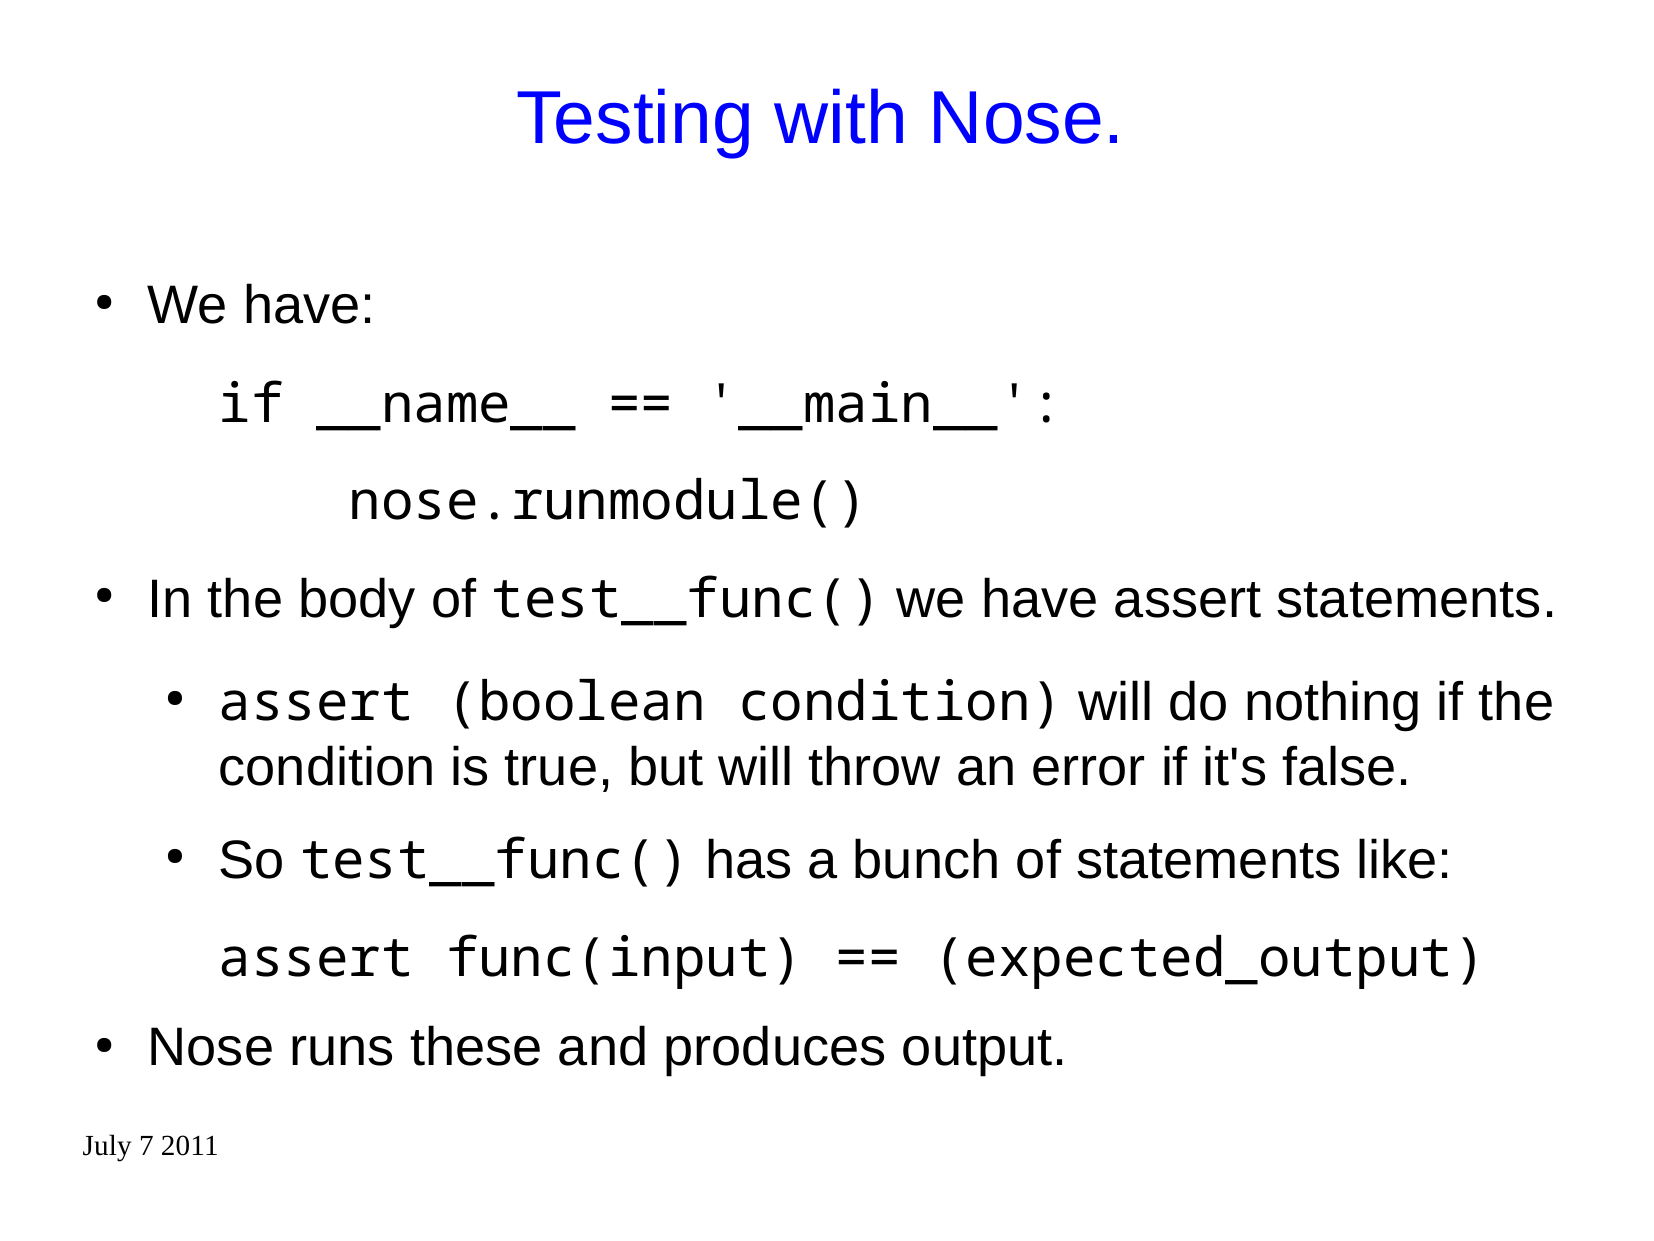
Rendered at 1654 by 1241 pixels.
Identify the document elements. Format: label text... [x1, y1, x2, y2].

title Testing with Nose. [76, 58, 1565, 178]
list We have: if __name__ == '__main__': nose.runmodule() In the body of test__func() we have assert statements. assert (boolean condition) will do nothing if the condition is true, but will throw an error if it's false. So test__func() has a bunch of statements like: assert func(input) == (expected_output) Nose runs these and produces output. [76, 274, 1565, 1093]
